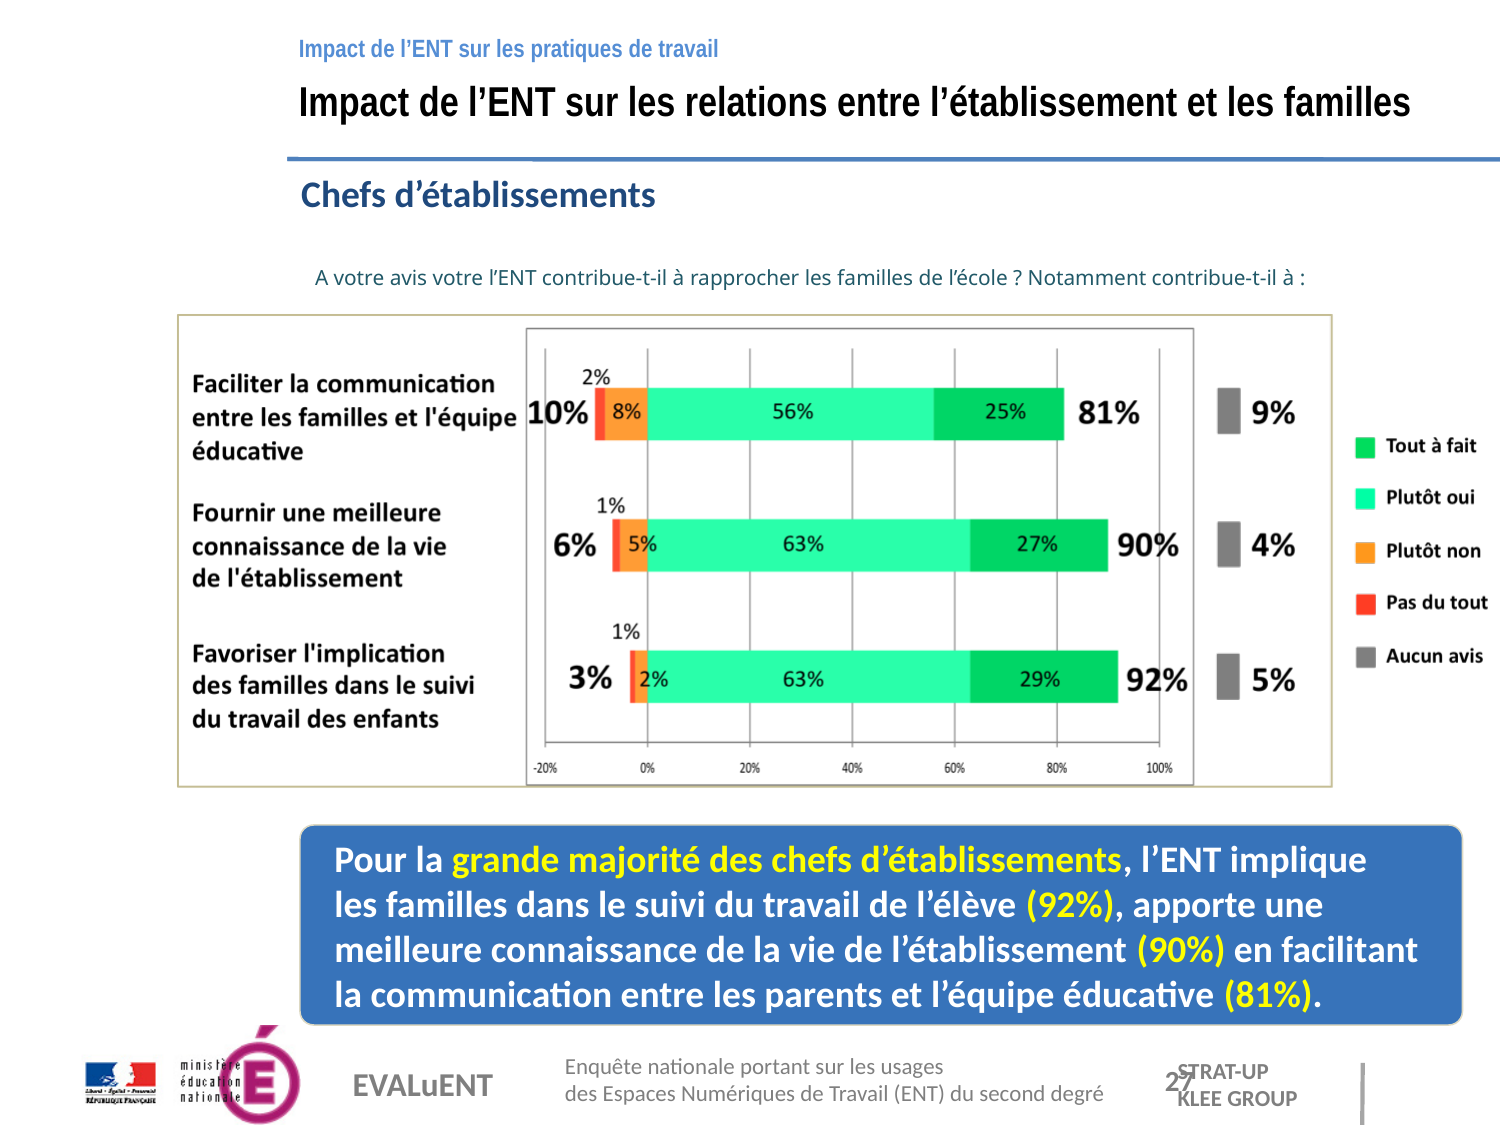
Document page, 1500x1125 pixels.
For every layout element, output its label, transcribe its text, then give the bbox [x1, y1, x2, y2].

picture [174, 312, 1500, 790]
text_box [1074, 1050, 1426, 1110]
text_box A votre avis votre l’ENT contribue-t-il à rapprocher les familles de l’école ? Notamment contribue-t-il à : [300, 256, 1450, 298]
text_box Pour la grande majorité des chefs d’établissements, l’ENT implique les familles dans le suivi du travail de l’élève (92%), apporte une meilleure connaissance de la vie de l’établissement (90%) en facilitant la communication entre les parents et l’équipe éducative (81%). [299, 824, 1463, 1026]
text_box Impact de l’ENT sur les pratiques de travail Impact de l’ENT sur les relations entre l’établissement et les familles [284, 25, 1455, 100]
text_box Chefs d’établissements [286, 162, 676, 224]
